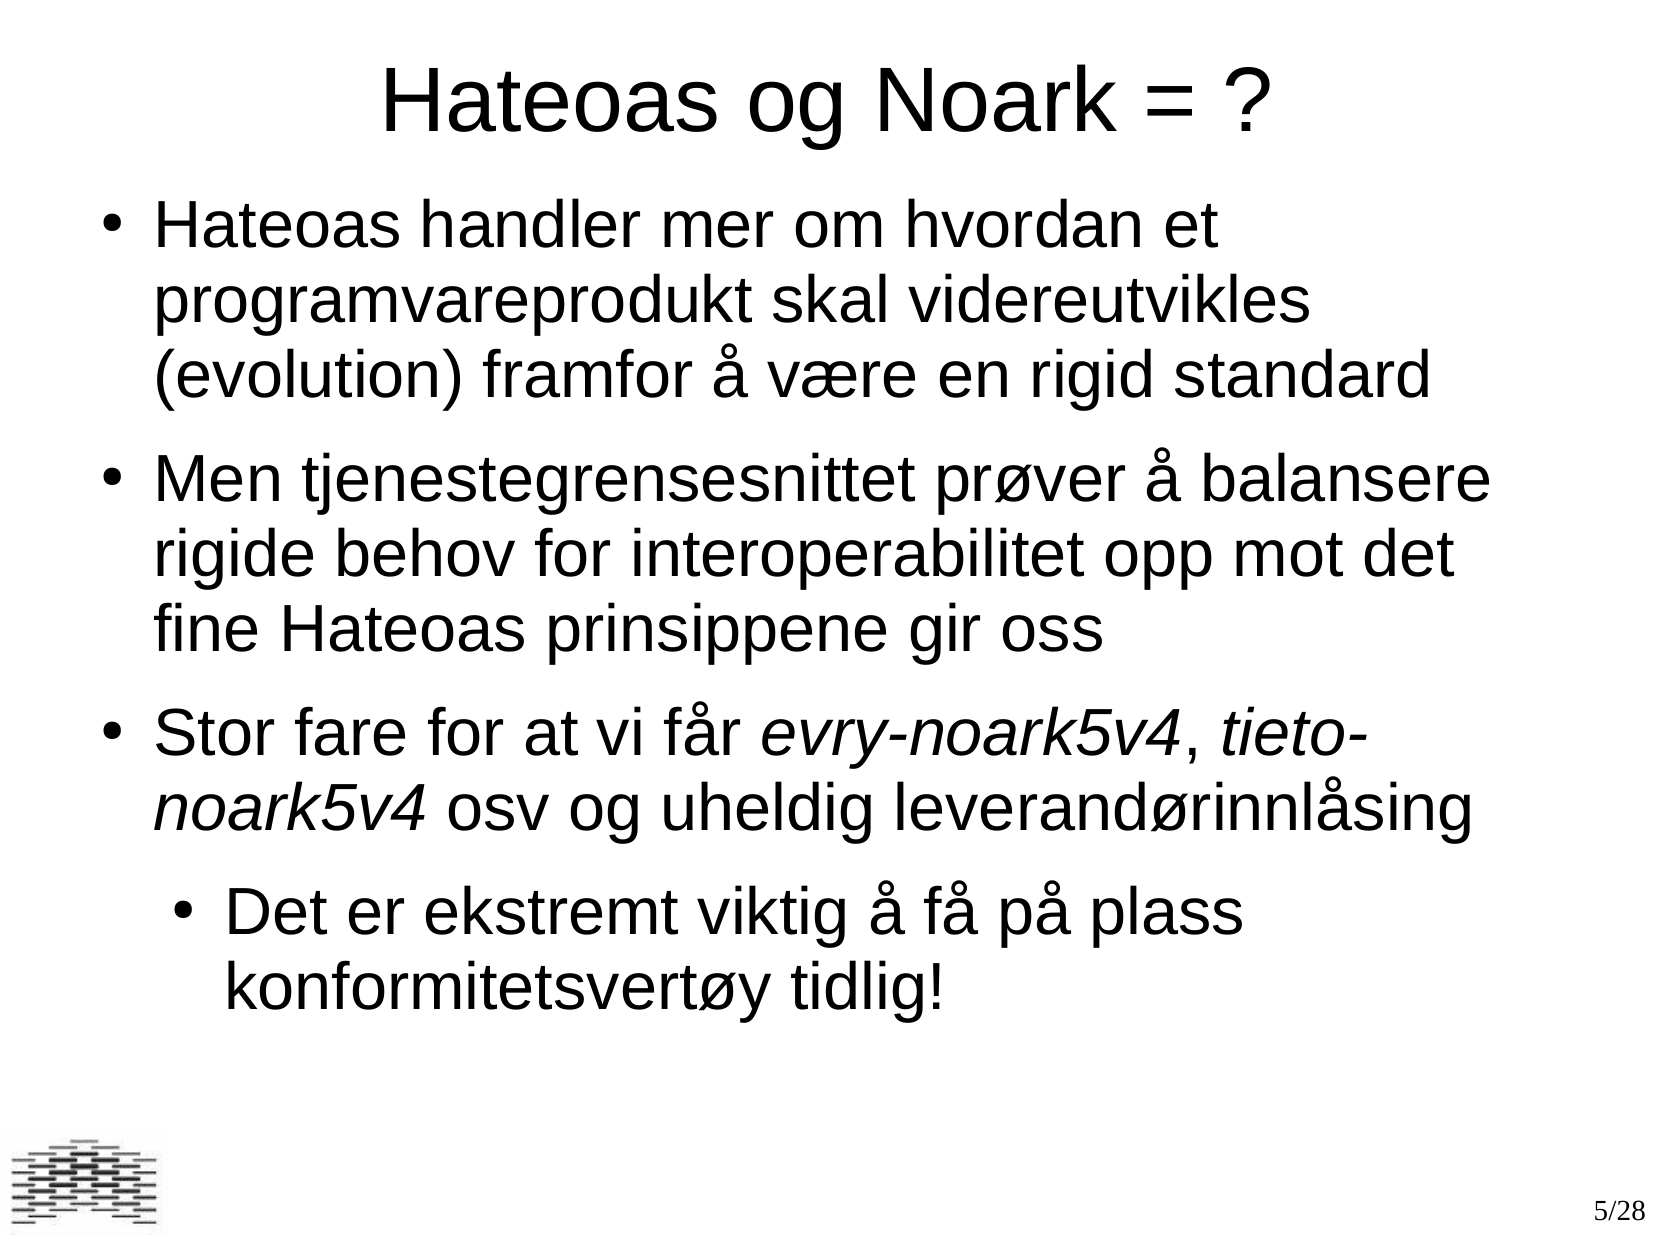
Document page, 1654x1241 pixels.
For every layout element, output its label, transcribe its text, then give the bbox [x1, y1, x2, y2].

list Hateoas handler mer om hvordan et programvareprodukt skal videreutvikles (evolution) framfor å være en rigid standard Men tjenestegrensesnittet prøver å balansere rigide behov for interoperabilitet opp mot det fine Hateoas prinsippene gir oss Stor fare for at vi får evry-noark5v4, tieto-noark5v4 osv og uheldig leverandørinnlåsing Det er ekstremt viktig å få på plass konformitetsvertøy tidlig! [82, 187, 1571, 1138]
picture [5, 1129, 169, 1235]
title Hateoas og Noark = ? [82, 48, 1571, 152]
